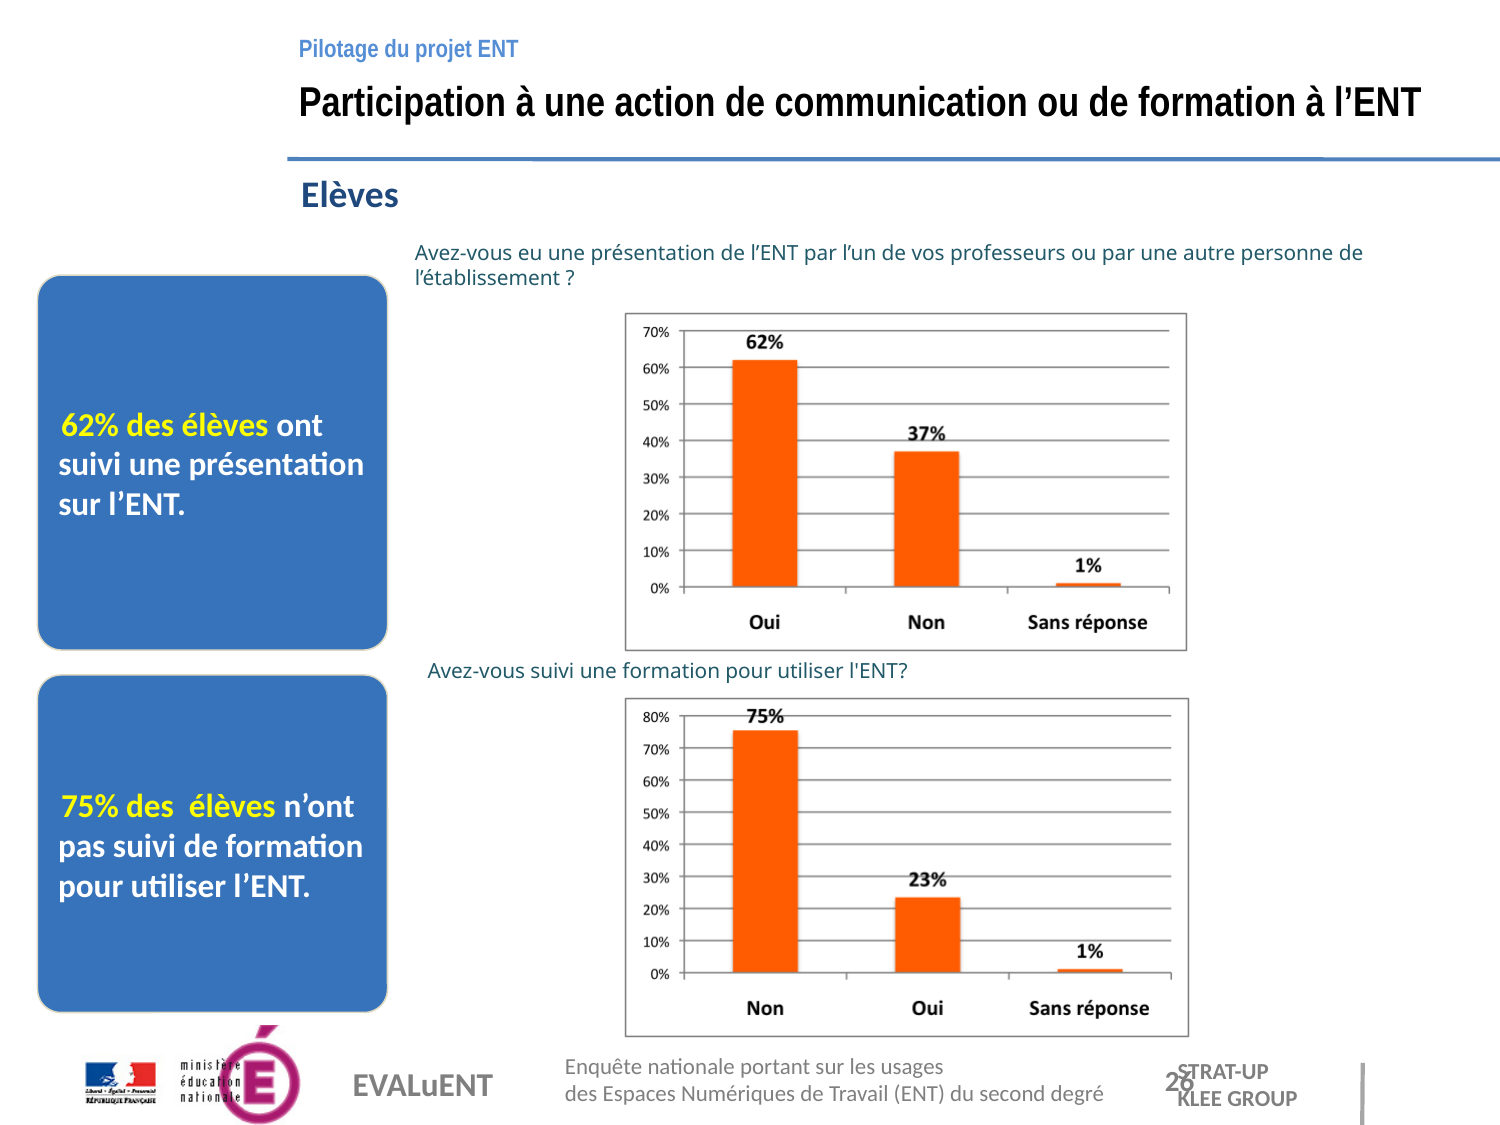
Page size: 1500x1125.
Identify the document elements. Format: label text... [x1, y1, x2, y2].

picture [624, 312, 1188, 652]
text_box 75% des élèves n’ont pas suivi de formation pour utiliser l’ENT. [37, 674, 388, 1013]
text_box Avez-vous eu une présentation de l’ENT par l’un de vos professeurs ou par une autre personne de l’établissement ? [399, 231, 1488, 300]
text_box [1074, 1050, 1426, 1110]
text_box Avez-vous suivi une formation pour utiliser l'ENT? [412, 650, 1500, 692]
text_box 62% des élèves ont suivi une présentation sur l’ENT. [37, 275, 388, 651]
picture [624, 697, 1190, 1038]
text_box Elèves [286, 162, 416, 224]
text_box Pilotage du projet ENT Participation à une action de communication ou de formation à l’ENT [284, 25, 1455, 100]
